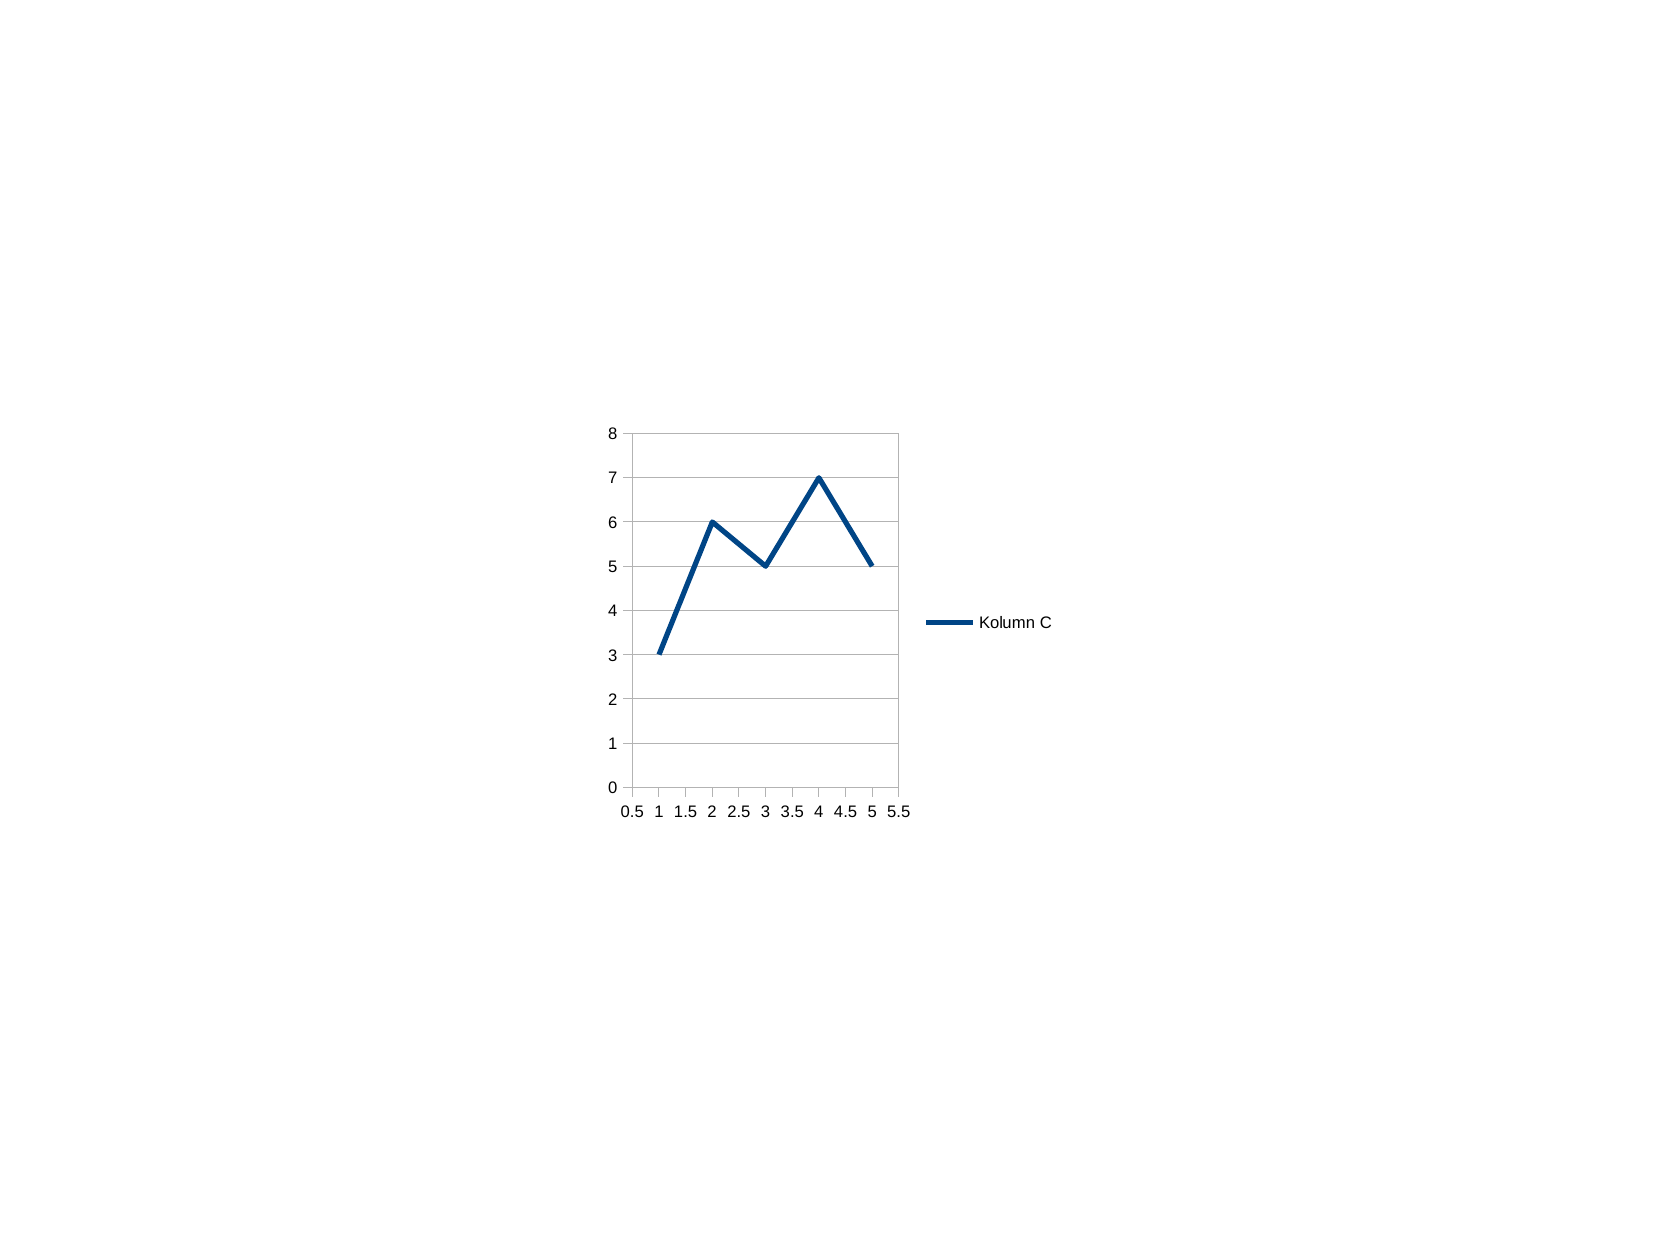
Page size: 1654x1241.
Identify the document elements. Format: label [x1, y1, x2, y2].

chart [598, 415, 1072, 830]
